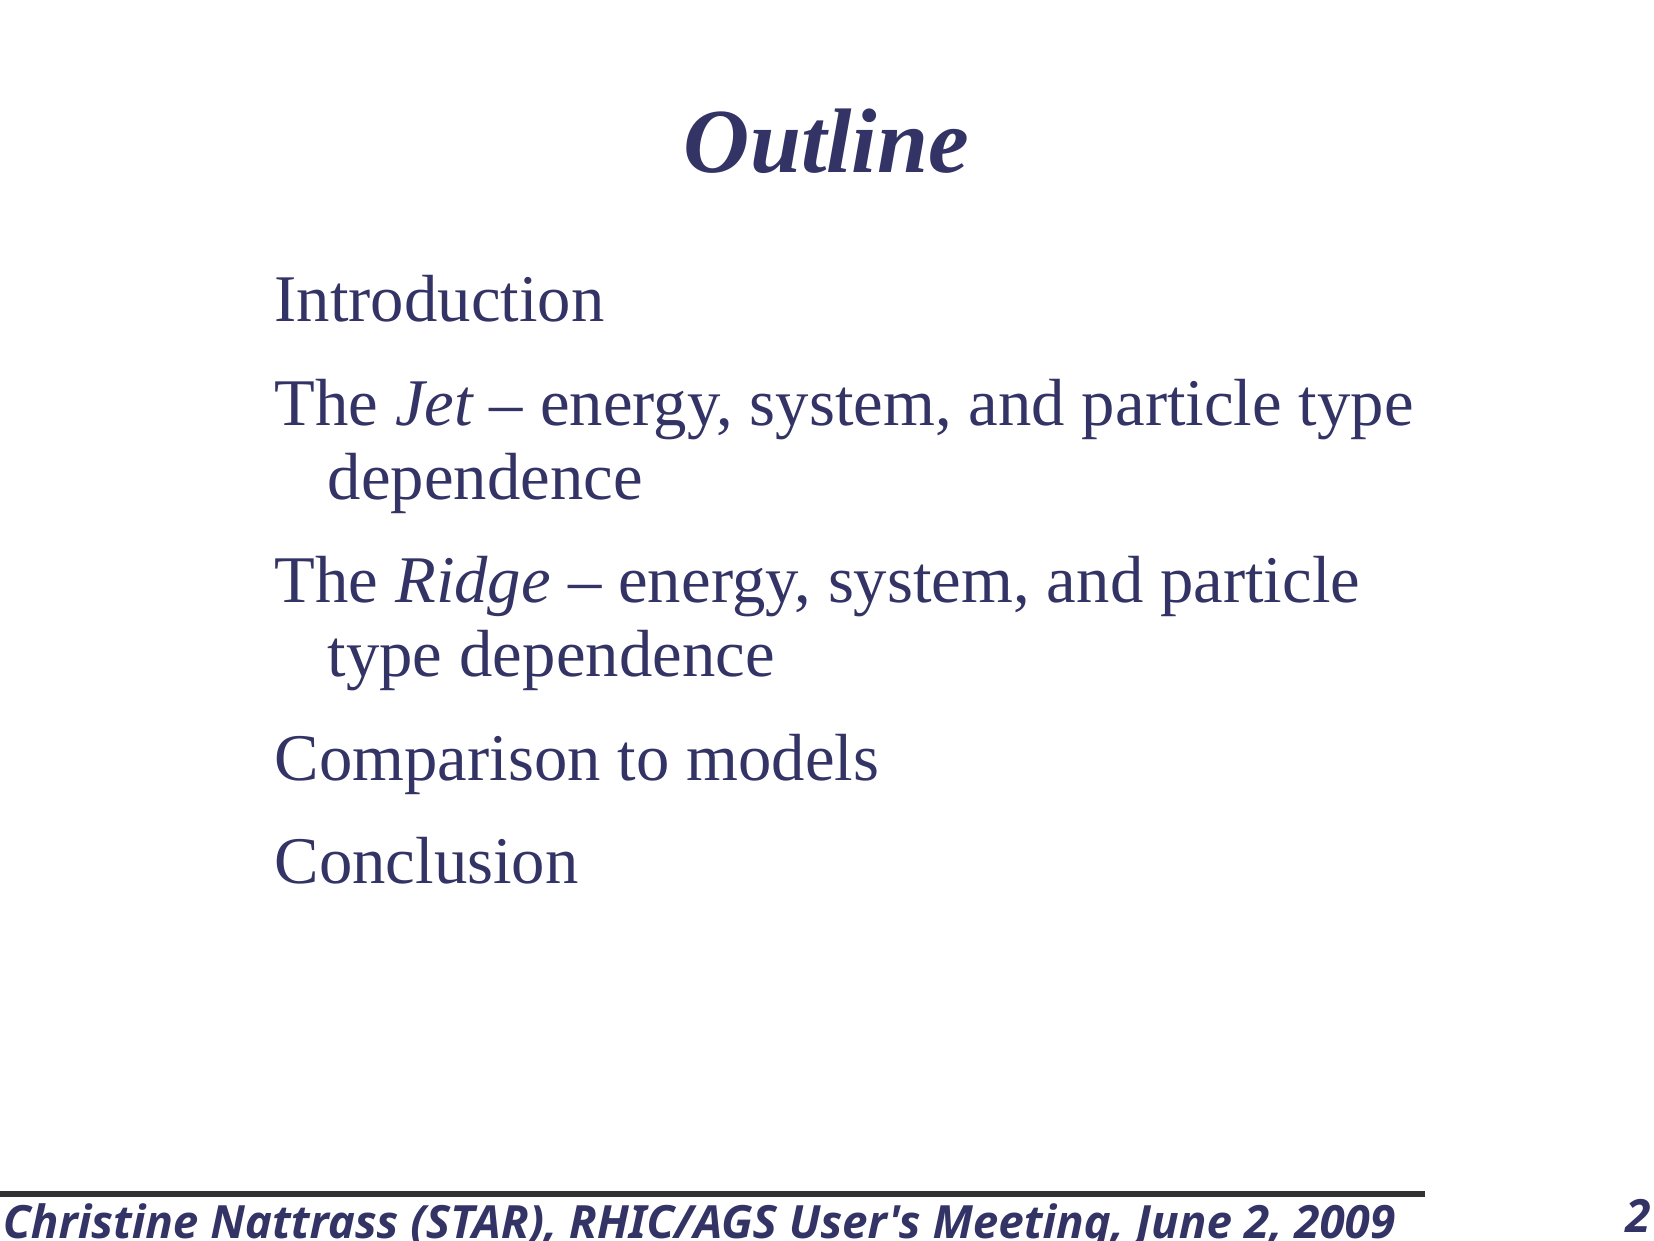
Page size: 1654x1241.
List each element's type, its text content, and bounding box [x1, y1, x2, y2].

list Introduction The Jet – energy, system, and particle type dependence The Ridge – energy, system, and particle type dependence Comparison to models Conclusion [256, 262, 1420, 1034]
title Outline [82, 37, 1571, 245]
